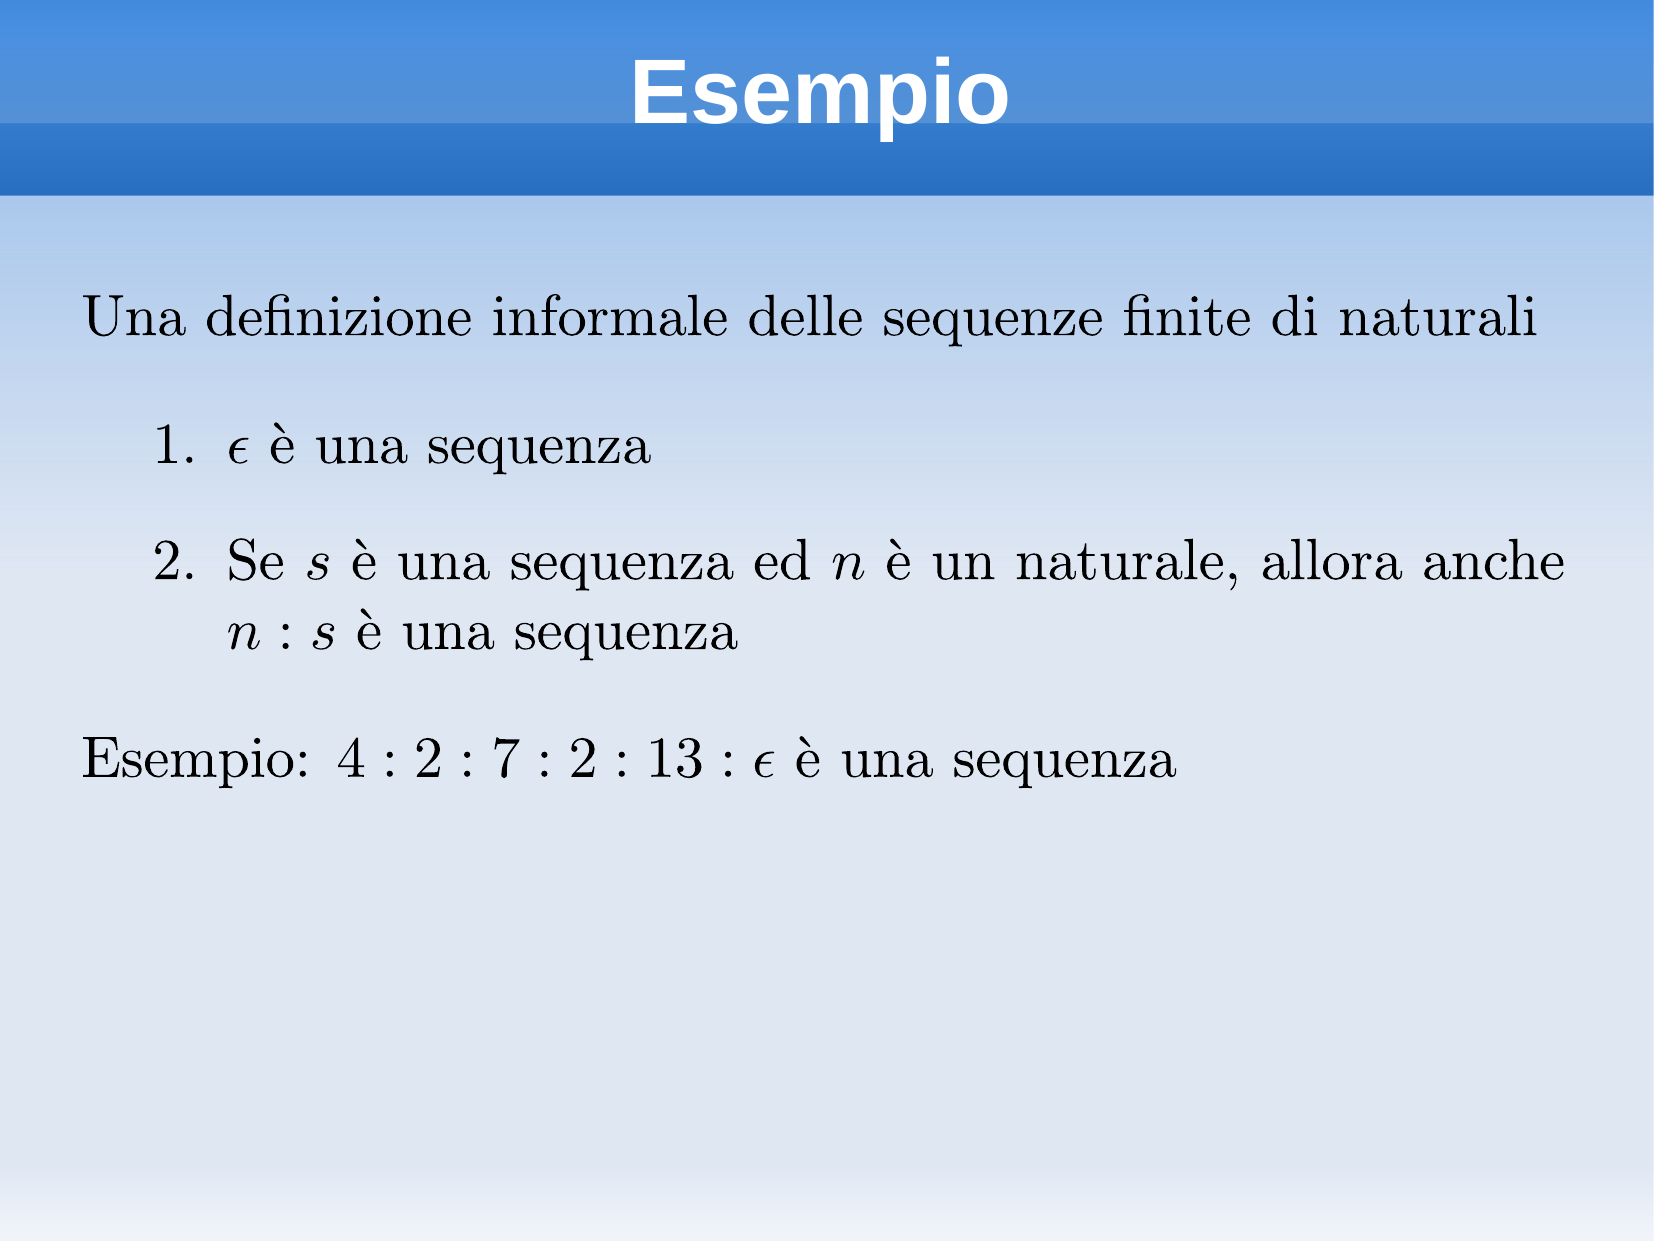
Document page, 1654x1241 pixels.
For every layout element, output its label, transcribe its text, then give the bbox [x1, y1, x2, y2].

text_box [81, 293, 1566, 789]
title Esempio [76, 0, 1565, 196]
picture [0, 0, 1654, 1241]
